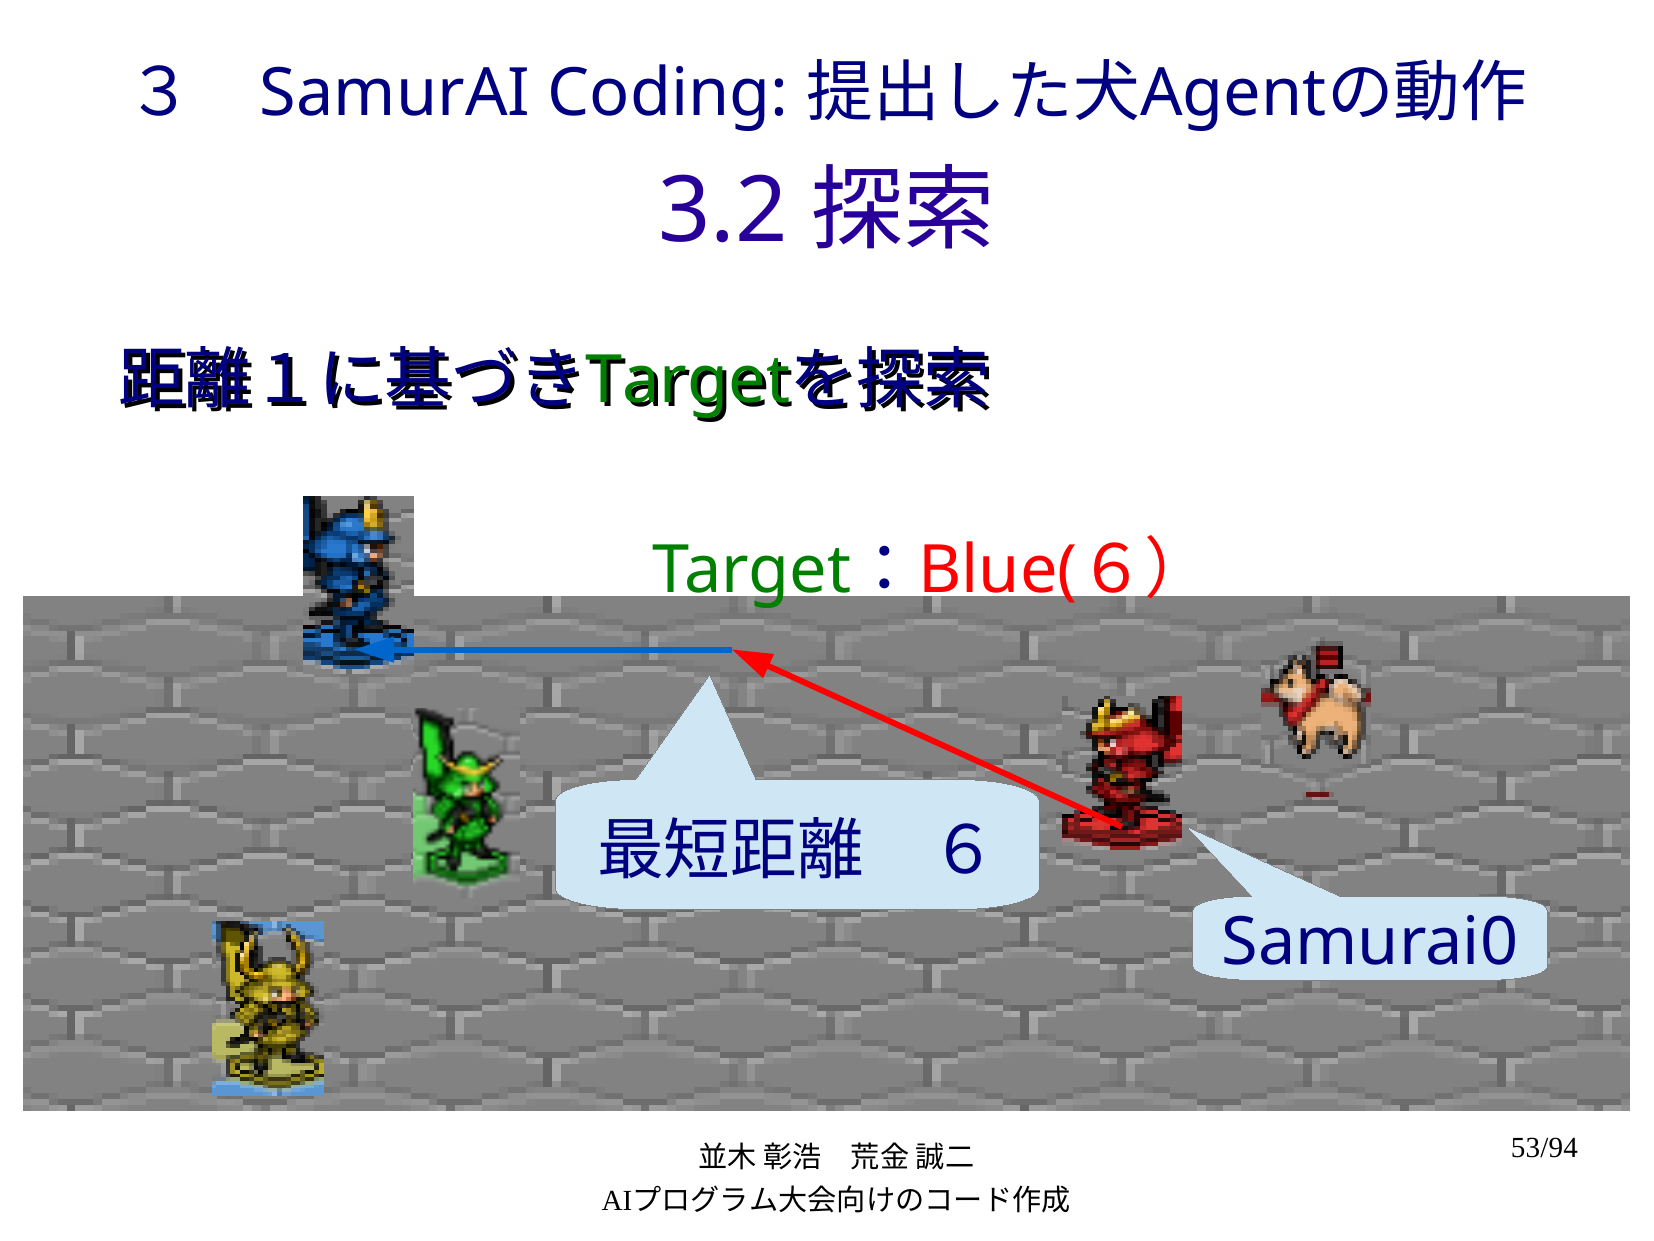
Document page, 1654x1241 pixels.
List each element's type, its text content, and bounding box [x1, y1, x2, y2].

text_box Samurai0 [1186, 826, 1548, 981]
list 距離１に基づきTargetを探索 [783, 590, 1065, 596]
list 距離１に基づきTargetを探索 [118, 324, 1571, 596]
text_box Target：Blue(６） [637, 507, 1359, 590]
picture [23, 496, 1630, 1111]
title ３ SamurAI Coding: 提出した犬Agentの動作3.2 探索 [82, 49, 1571, 257]
text_box 最短距離 ６ [555, 674, 1040, 910]
list 距離１に基づきTargetを探索 [1069, 590, 1152, 596]
